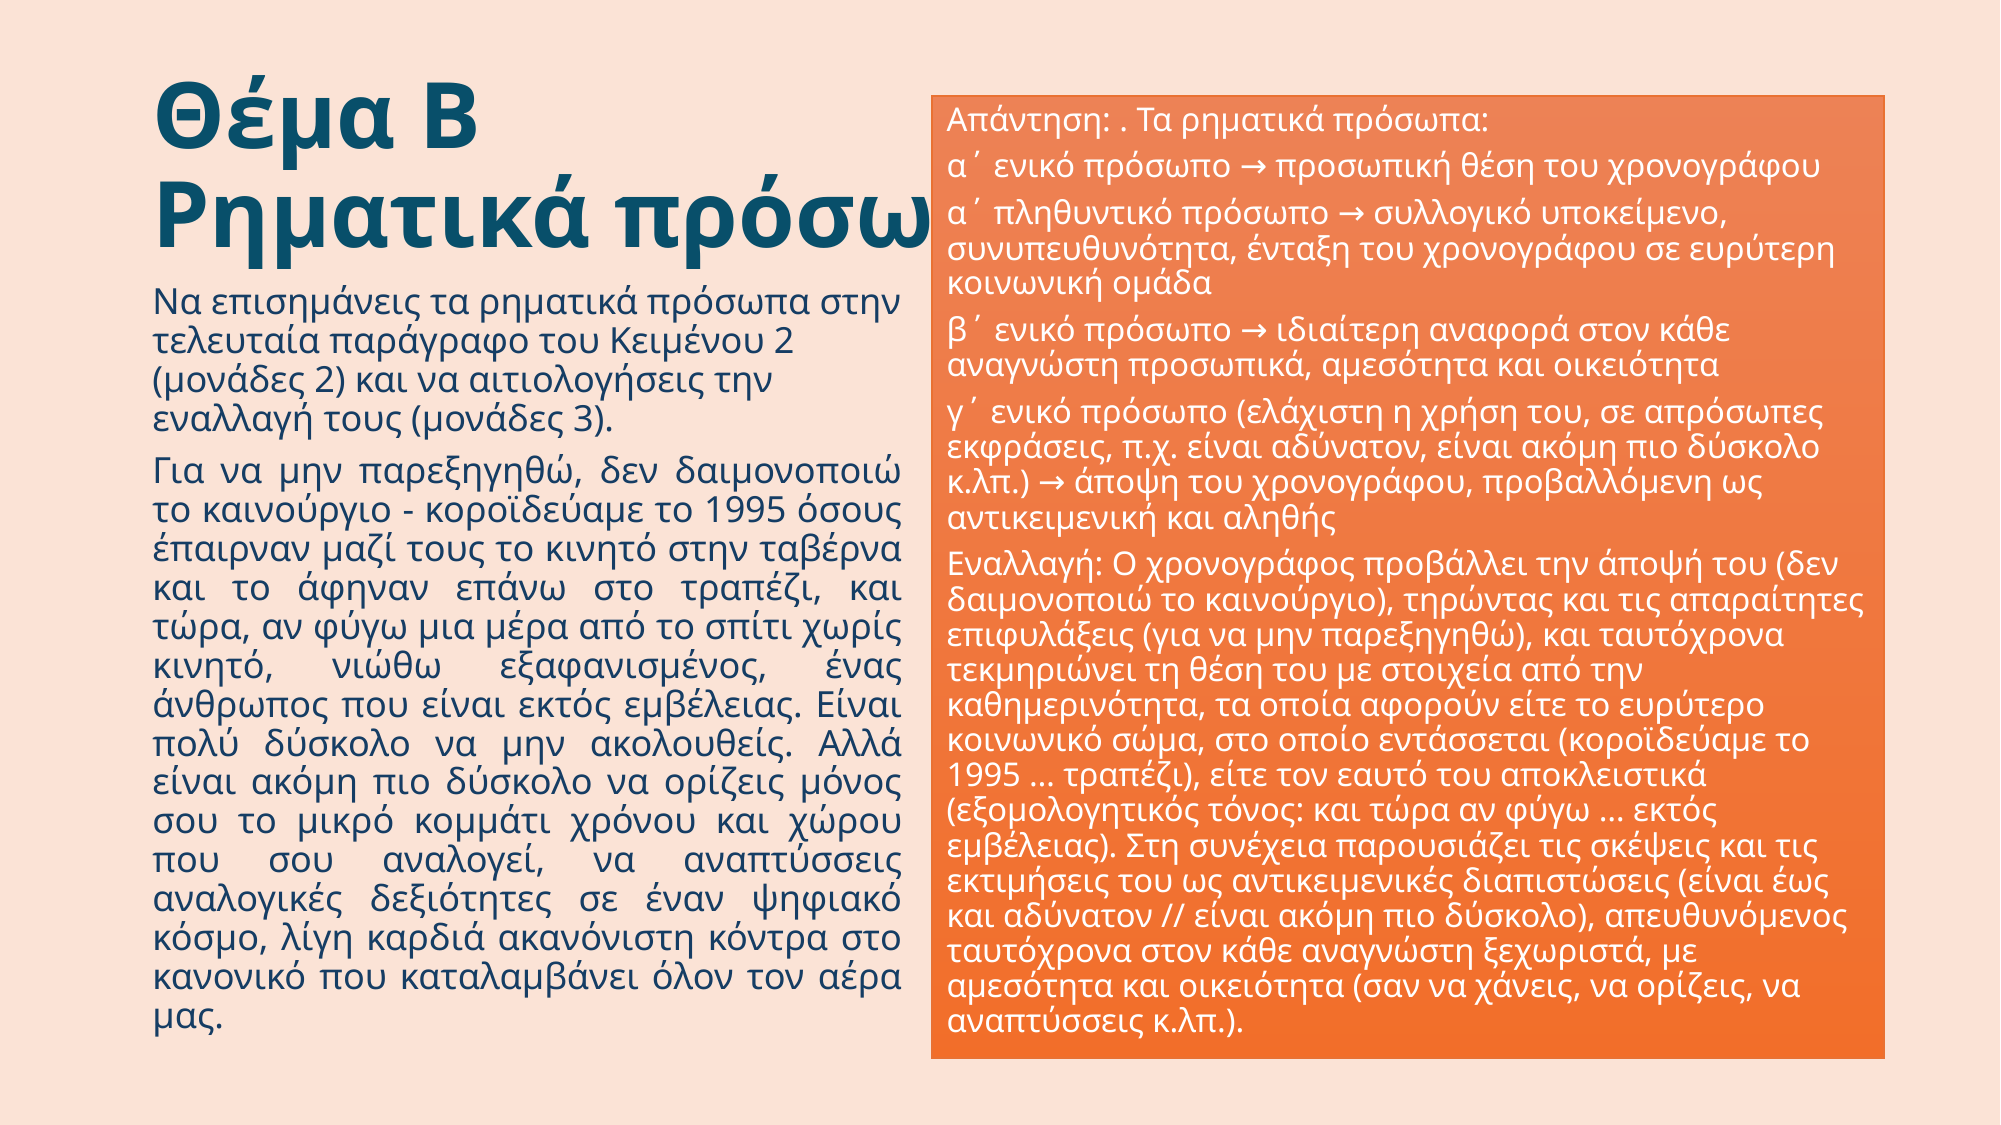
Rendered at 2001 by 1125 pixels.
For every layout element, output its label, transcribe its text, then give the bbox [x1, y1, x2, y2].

title Θέμα Β Ρηματικά πρόσωπα [137, 59, 1863, 278]
list Να επισημάνεις τα ρηματικά πρόσωπα στην τελευταία παράγραφο του Κειμένου 2 (μονάδες 2) και να αιτιολογήσεις την εναλλαγή τους (μονάδες 3). Για να μην παρεξηγηθώ, δεν δαιμονοποιώ το καινούργιο - κοροϊδεύαμε το 1995 όσους έπαιρναν μαζί τους το κινητό στην ταβέρνα και το άφηναν επάνω στο τραπέζι, και τώρα, αν φύγω μια μέρα από το σπίτι χωρίς κινητό, νιώθω εξαφανισμένος, ένας άνθρωπος που είναι εκτός εμβέλειας. Είναι πολύ δύσκολο να μην ακολουθείς. Αλλά είναι ακόμη πιο δύσκολο να ορίζεις μόνος σου το μικρό κομμάτι χρόνου και χώρου που σου αναλογεί, να αναπτύσσεις αναλογικές δεξιότητες σε έναν ψηφιακό κόσμο, λίγη καρδιά ακανόνιστη κόντρα στο κανονικό που καταλαμβάνει όλον τον αέρα μας. [137, 276, 919, 1066]
text_box Απάντηση: . Τα ρηματικά πρόσωπα: α΄ ενικό πρόσωπο → προσωπική θέση του χρονογράφου α΄ πληθυντικό πρόσωπο → συλλογικό υποκείμενο, συνυπευθυνότητα, ένταξη του χρονογράφου σε ευρύτερη κοινωνική ομάδα β΄ ενικό πρόσωπο → ιδιαίτερη αναφορά στον κάθε αναγνώστη προσωπικά, αμεσότητα και οικειότητα γ΄ ενικό πρόσωπο (ελάχιστη η χρήση του, σε απρόσωπες εκφράσεις, π.χ. είναι αδύνατον, είναι ακόμη πιο δύσκολο κ.λπ.) → άποψη του χρονογράφου, προβαλλόμενη ως αντικειμενική και αληθής Εναλλαγή: Ο χρονογράφος προβάλλει την άποψή του (δεν δαιμονοποιώ το καινούργιο), τηρώντας και τις απαραίτητες επιφυλάξεις (για να μην παρεξηγηθώ), και ταυτόχρονα τεκμηριώνει τη θέση του με στοιχεία από την καθημερινότητα, τα οποία αφορούν είτε το ευρύτερο κοινωνικό σώμα, στο οποίο εντάσσεται (κοροϊδεύαμε το 1995 … τραπέζι), είτε τον εαυτό του αποκλειστικά (εξομολογητικός τόνος: και τώρα αν φύγω … εκτός εμβέλειας). Στη συνέχεια παρουσιάζει τις σκέψεις και τις εκτιμήσεις του ως αντικειμενικές διαπιστώσεις (είναι έως και αδύνατον // είναι ακόμη πιο δύσκολο), απευθυνόμενος ταυτόχρονα στον κάθε αναγνώστη ξεχωριστά, με αμεσότητα και οικειότητα (σαν να χάνεις, να ορίζεις, να αναπτύσσεις κ.λπ.). [932, 96, 1884, 1058]
